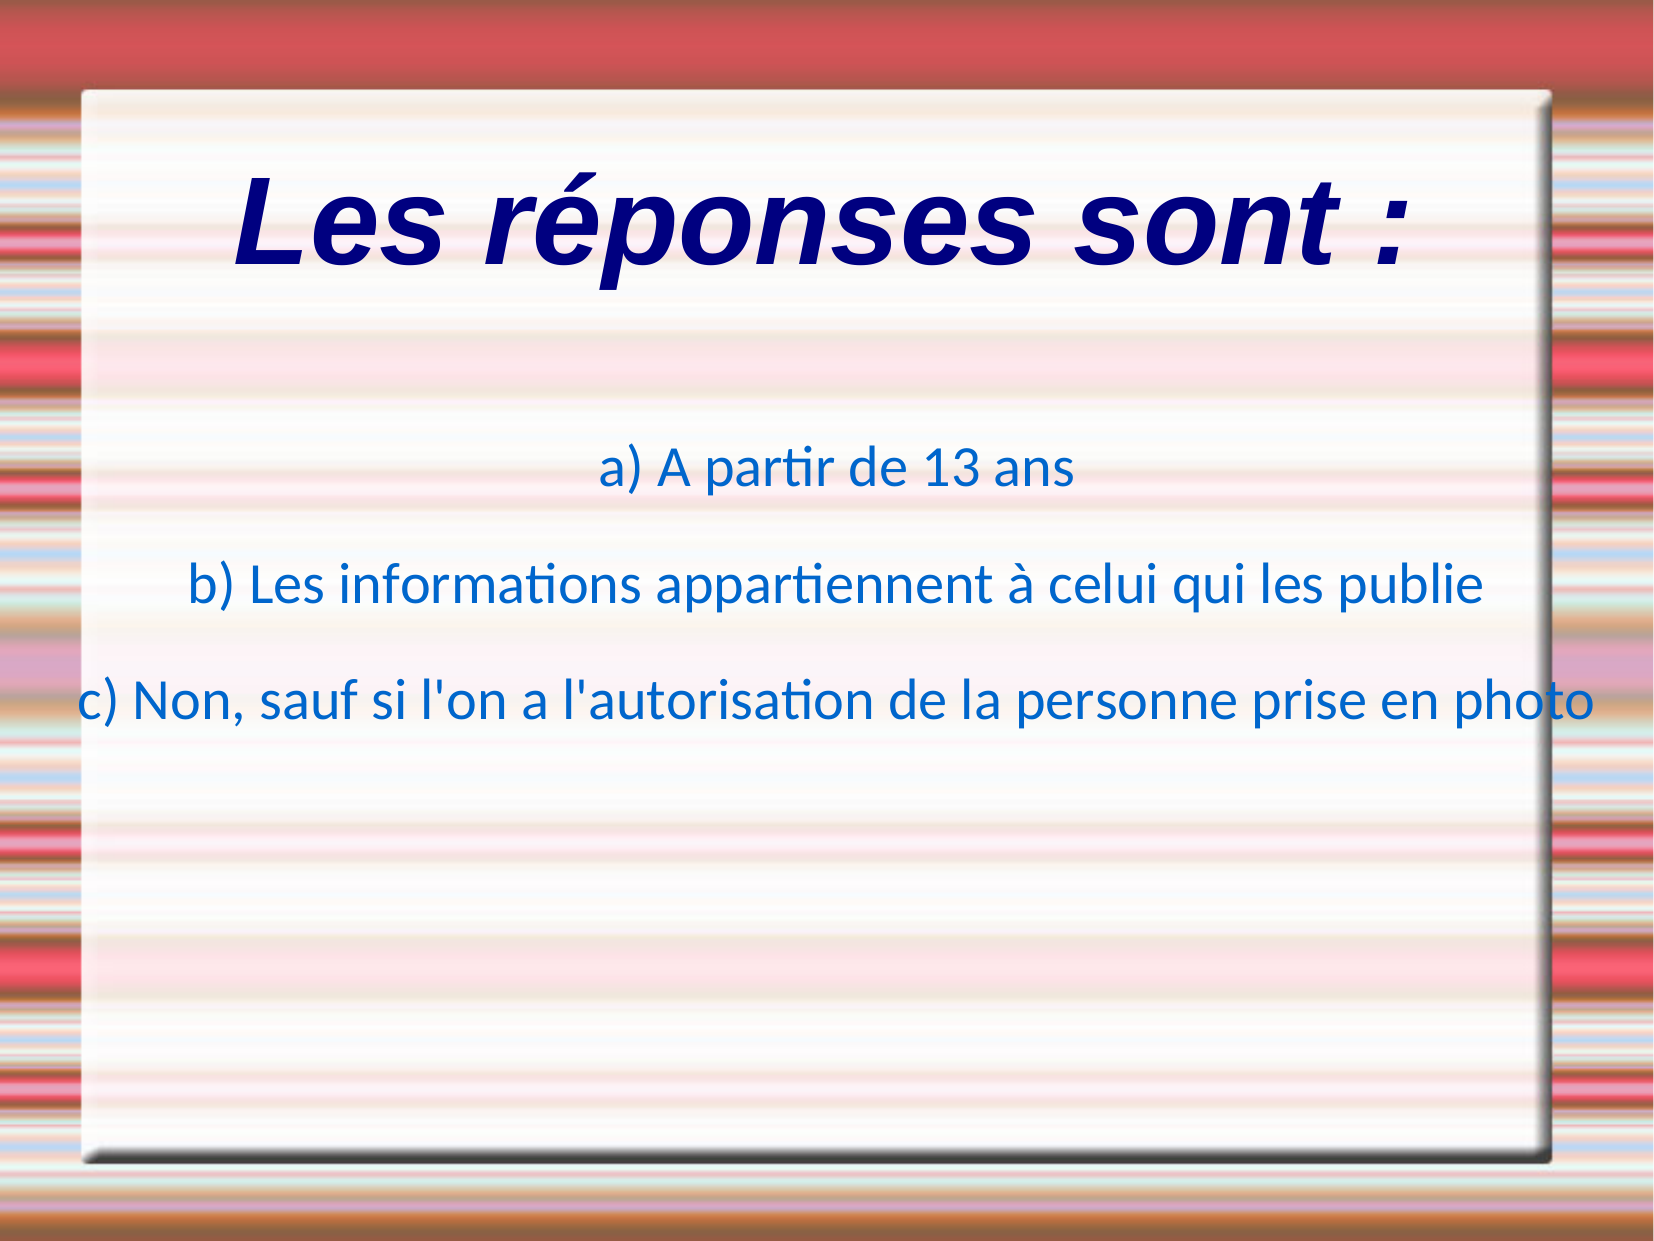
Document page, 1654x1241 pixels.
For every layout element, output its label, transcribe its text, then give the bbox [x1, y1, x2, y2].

picture [0, 0, 1654, 1241]
text_box a) A partir de 13 ans b) Les informations appartiennent à celui qui les publie c) Non, sauf si l'on a l'autorisation de la personne prise en photo [29, 442, 1645, 861]
title Les réponses sont : [118, 118, 1531, 326]
